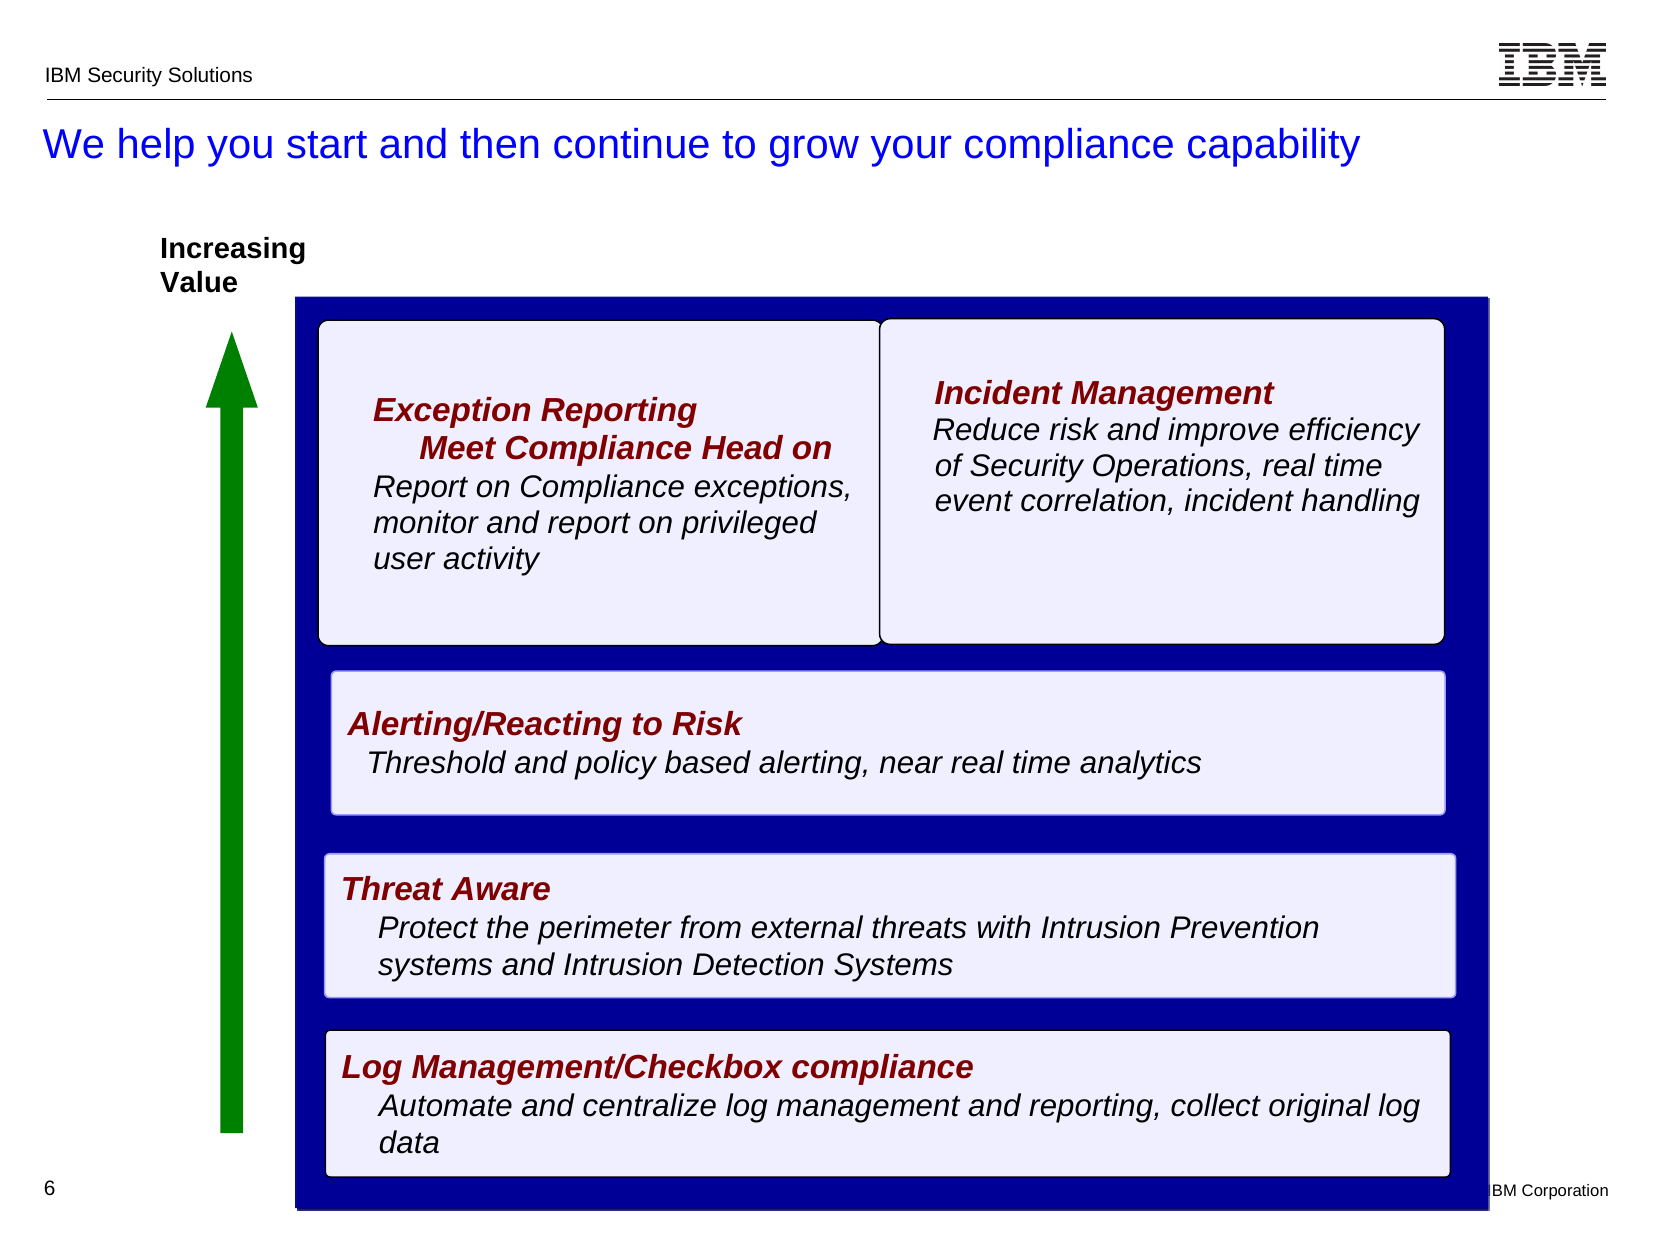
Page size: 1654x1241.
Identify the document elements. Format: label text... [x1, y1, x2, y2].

text_box Increasing Value [145, 223, 341, 319]
text_box [295, 296, 1488, 1209]
text_box Log Management/Checkbox compliance Automate and centralize log management and reporting, collect original log data [325, 1030, 1451, 1178]
text_box [205, 331, 258, 1134]
text_box Incident Management Reduce risk and improve efficiency of Security Operations, real time event correlation, incident handling [879, 318, 1445, 645]
title We help you start and then continue to grow your compliance capability [27, 110, 1613, 187]
text_box Exception Reporting Meet Compliance Head on Report on Compliance exceptions, monitor and report on privileged user activity [318, 320, 882, 646]
text_box Alerting/Reacting to Risk Threshold and policy based alerting, near real time analytics [331, 671, 1446, 815]
text_box Threat Aware Protect the perimeter from external threats with Intrusion Prevention systems and Intrusion Detection Systems [324, 853, 1456, 998]
picture [1499, 43, 1606, 86]
